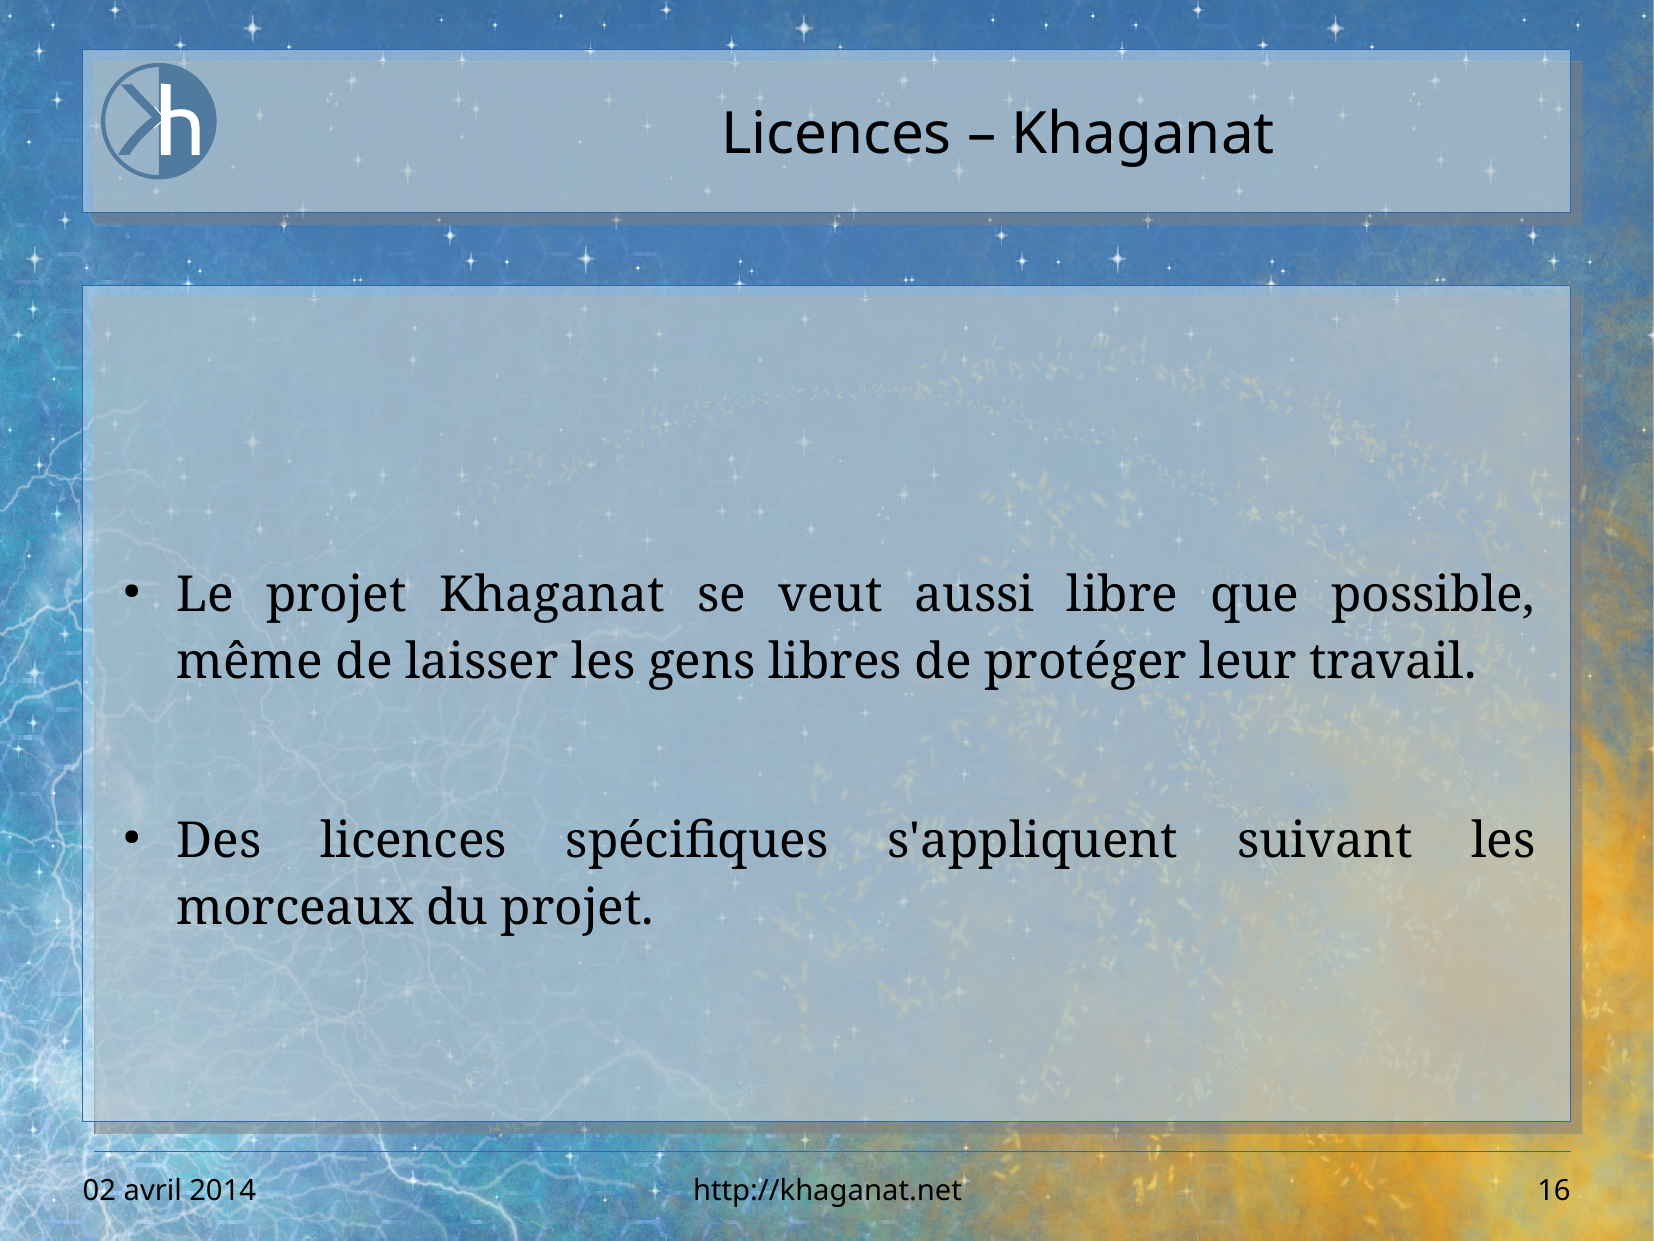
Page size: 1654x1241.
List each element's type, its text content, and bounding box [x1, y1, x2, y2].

list Le projet Khaganat se veut aussi libre que possible, même de laisser les gens libres de protéger leur travail. Des licences spécifiques s'appliquent suivant les morceaux du projet. [106, 290, 1536, 1123]
picture [0, 0, 1654, 1241]
title Licences – Khaganat [425, 49, 1571, 213]
